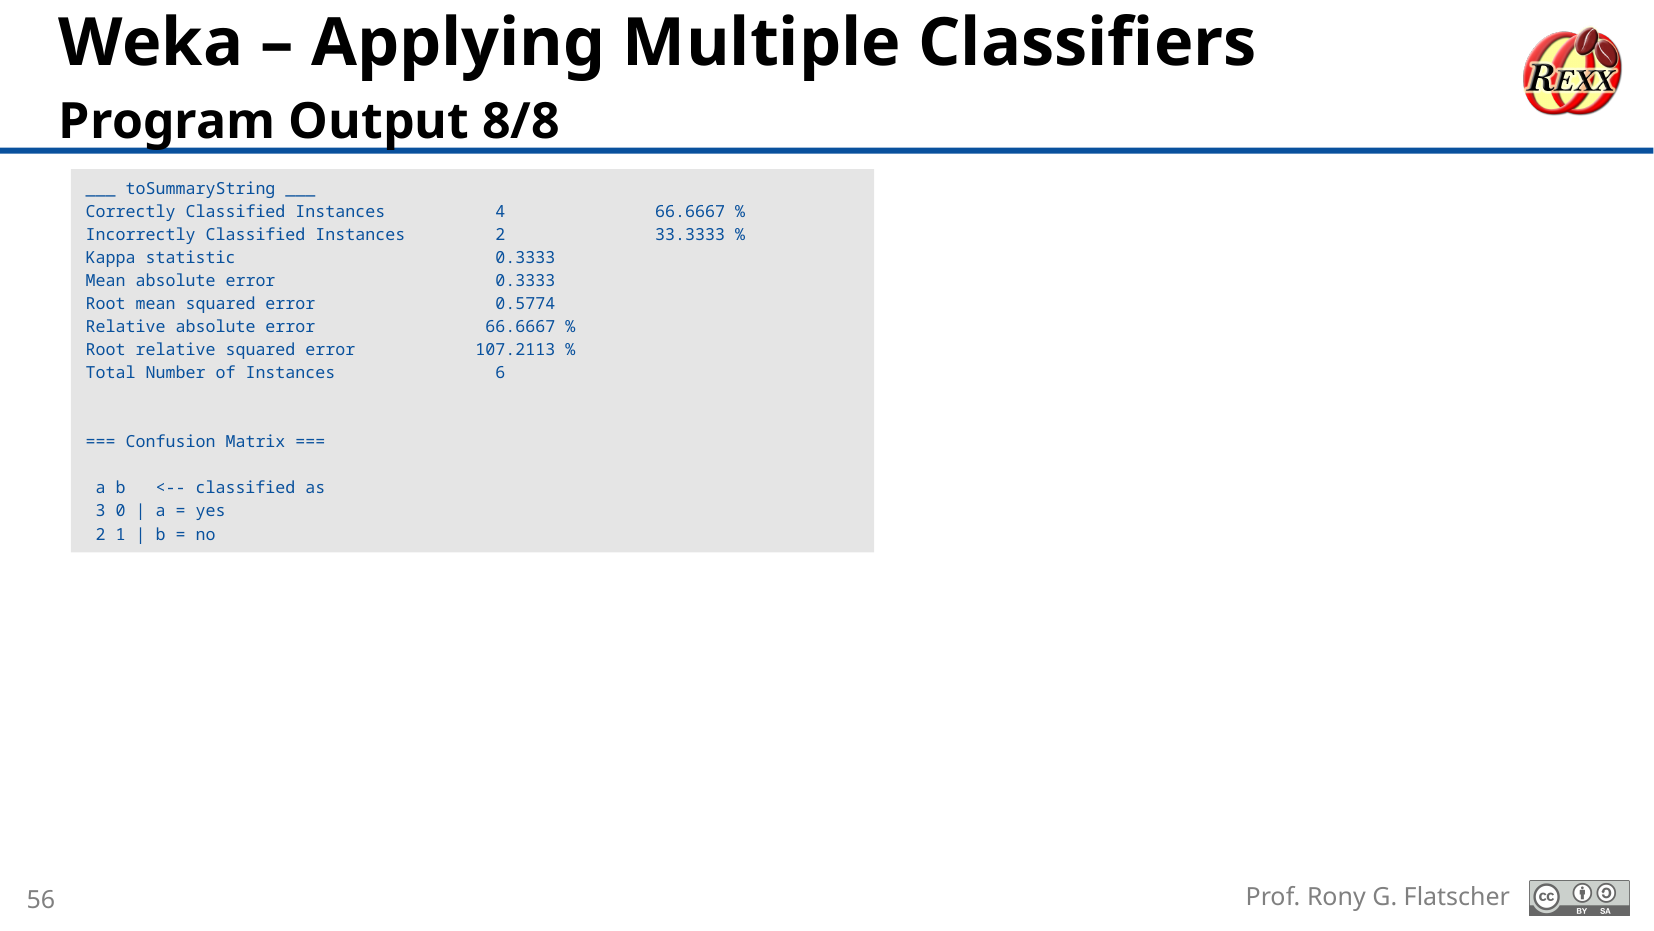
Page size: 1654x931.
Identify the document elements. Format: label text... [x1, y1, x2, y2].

text_box ___ toSummaryString ___ Correctly Classified Instances 4 66.6667 % Incorrectly Classified Instances 2 33.3333 % Kappa statistic 0.3333 Mean absolute error 0.3333 Root mean squared error 0.5774 Relative absolute error 66.6667 % Root relative squared error 107.2113 % Total Number of Instances 6 === Confusion Matrix === a b <-- classified as 3 0 | a = yes 2 1 | b = no [70, 169, 875, 532]
title Weka – Applying Multiple Classifiers Program Output 8/8 [0, 0, 1625, 150]
